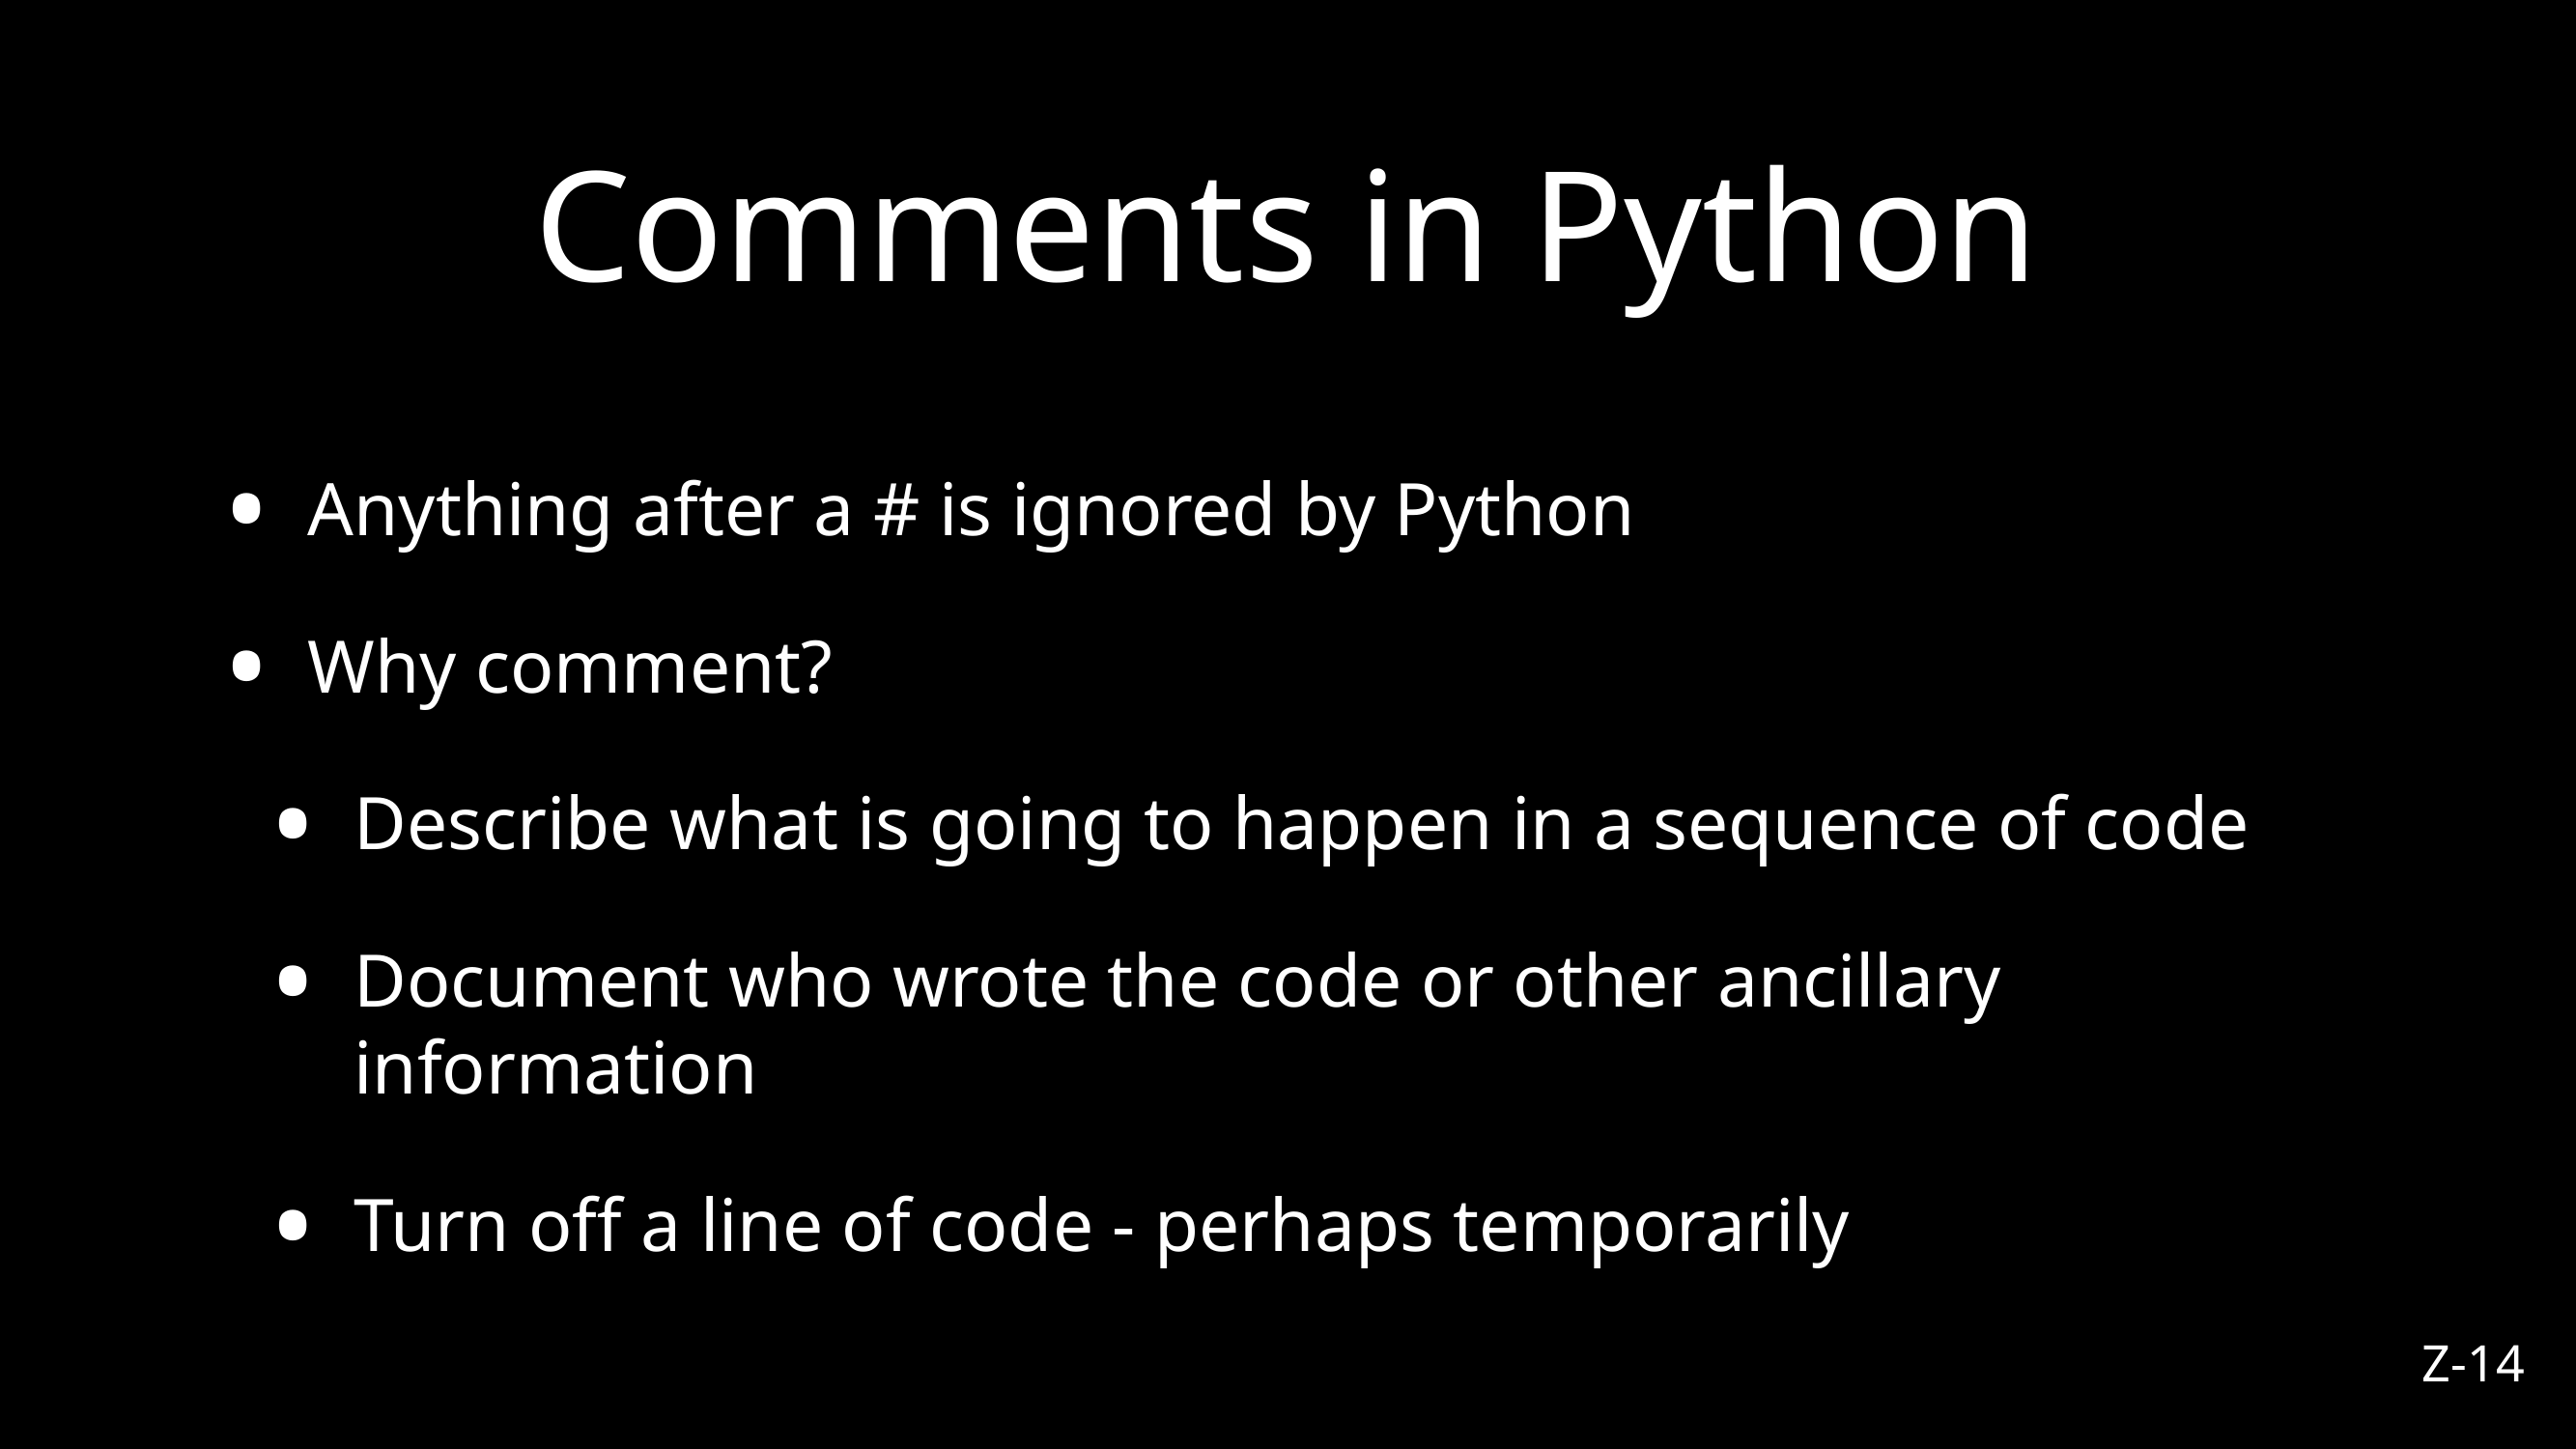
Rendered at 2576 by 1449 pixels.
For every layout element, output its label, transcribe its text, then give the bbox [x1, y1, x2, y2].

text_box Z-14 [2421, 1331, 2525, 1392]
list Anything after a # is ignored by Python Why comment? Describe what is going to happen in a sequence of code Document who wrote the code or other ancillary information Turn off a line of code - perhaps temporarily [183, 412, 2392, 1317]
title Comments in Python [183, 38, 2392, 403]
